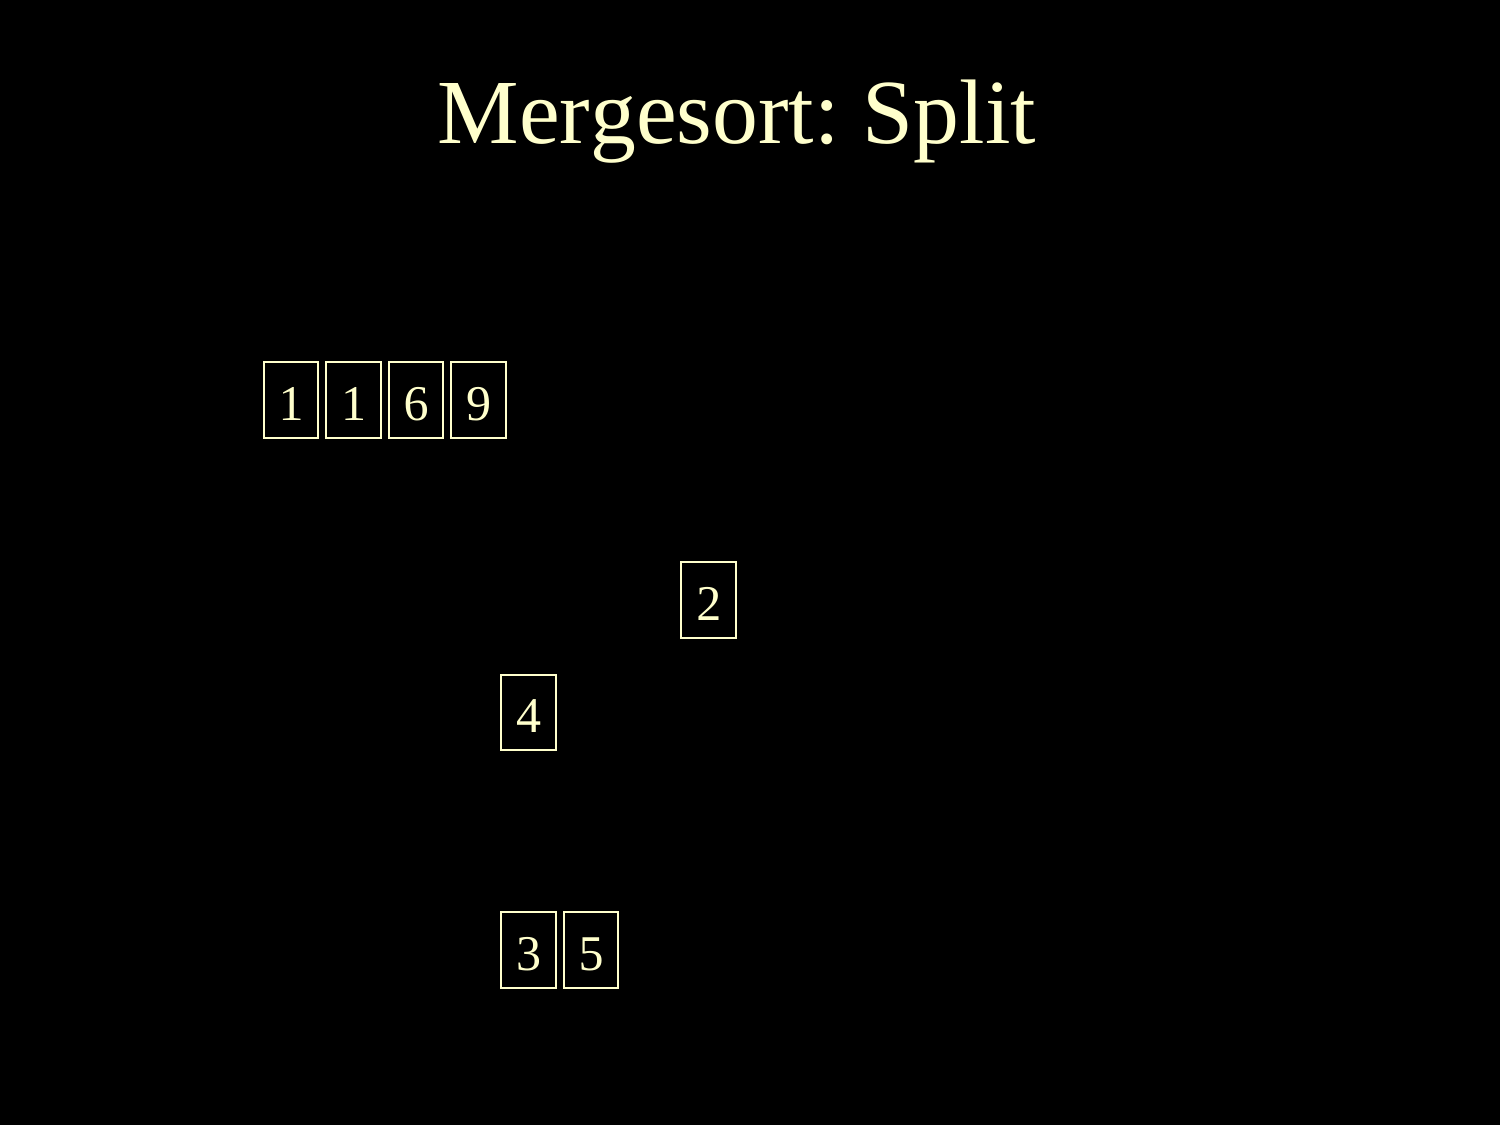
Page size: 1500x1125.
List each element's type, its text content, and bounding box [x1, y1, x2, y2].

text_box 6 [388, 362, 444, 438]
text_box 1 [263, 362, 319, 438]
title Mergesort: Split [8, 50, 1467, 176]
text_box 3 [501, 912, 556, 988]
text_box 5 [563, 912, 619, 988]
text_box 9 [451, 362, 506, 438]
text_box 2 [681, 562, 737, 638]
text_box 4 [501, 674, 556, 751]
text_box 1 [326, 362, 381, 438]
